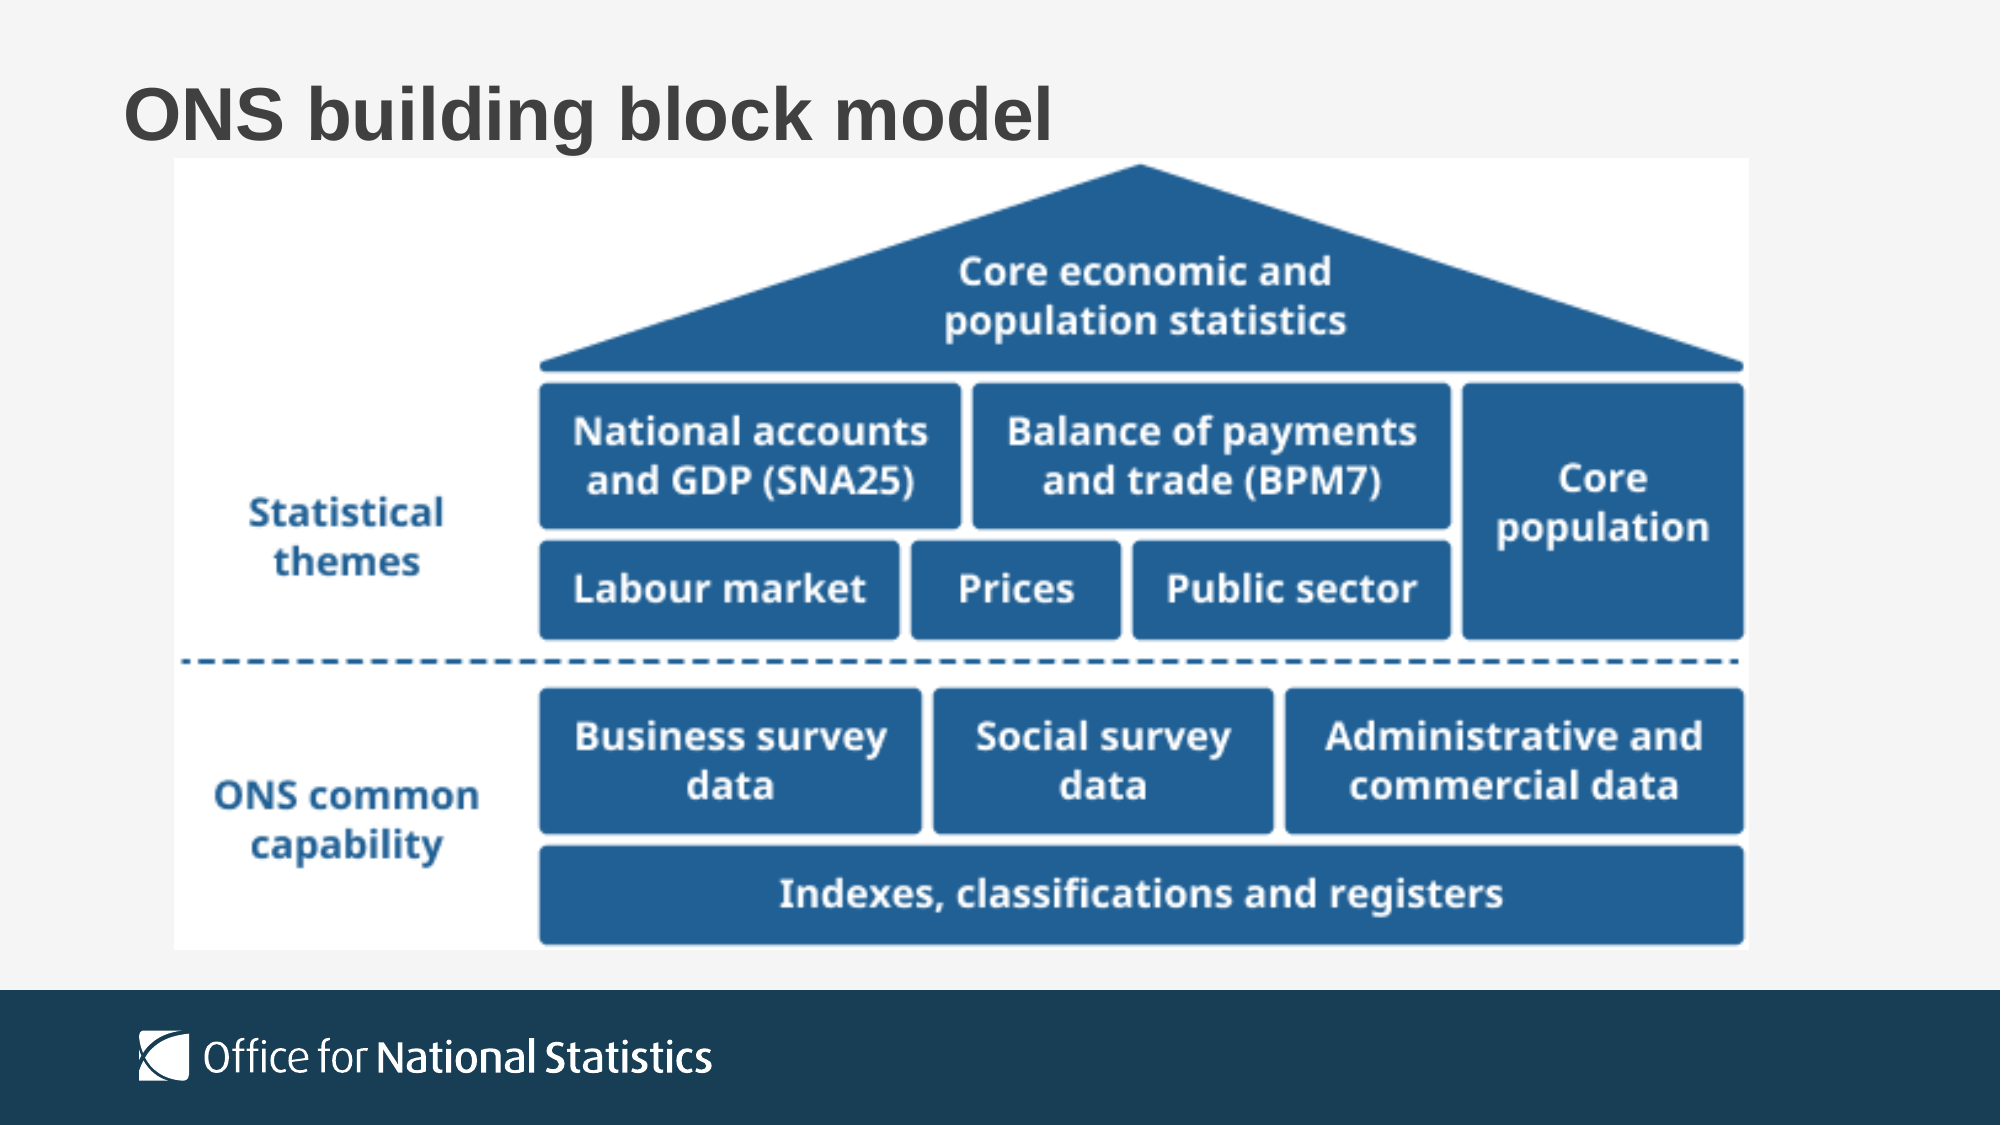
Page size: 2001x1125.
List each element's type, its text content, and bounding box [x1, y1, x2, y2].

picture [174, 158, 1749, 950]
title ONS building block model [123, 71, 1849, 159]
